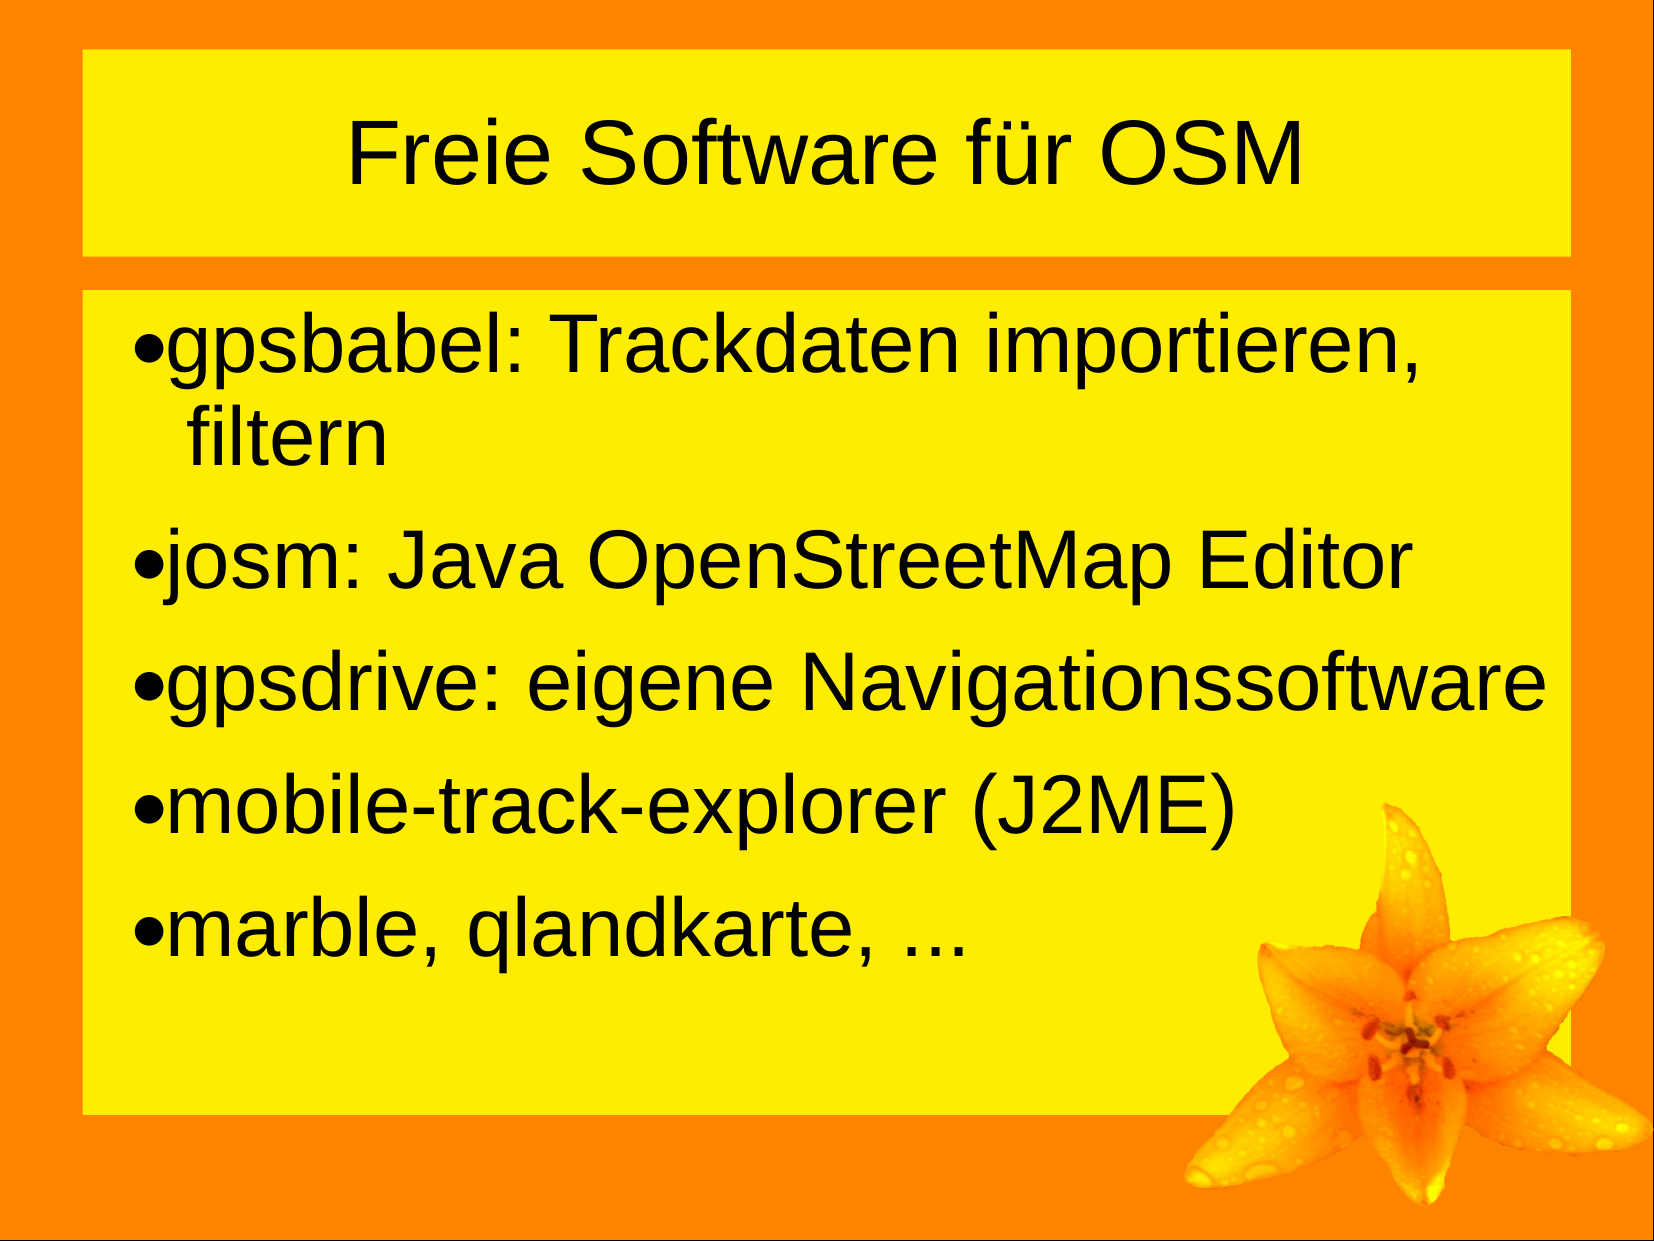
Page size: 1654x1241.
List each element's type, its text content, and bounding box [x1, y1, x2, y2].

text_box gpsbabel: Trackdaten importieren, filtern josm: Java OpenStreetMap Editor gpsdrive: eigene Navigationssoftware mobile-track-explorer (J2ME) marble, qlandkarte, ... [82, 290, 1571, 1115]
picture [1181, 767, 1654, 1241]
text_box [0, 0, 1654, 1241]
text_box Freie Software für OSM [82, 49, 1571, 257]
